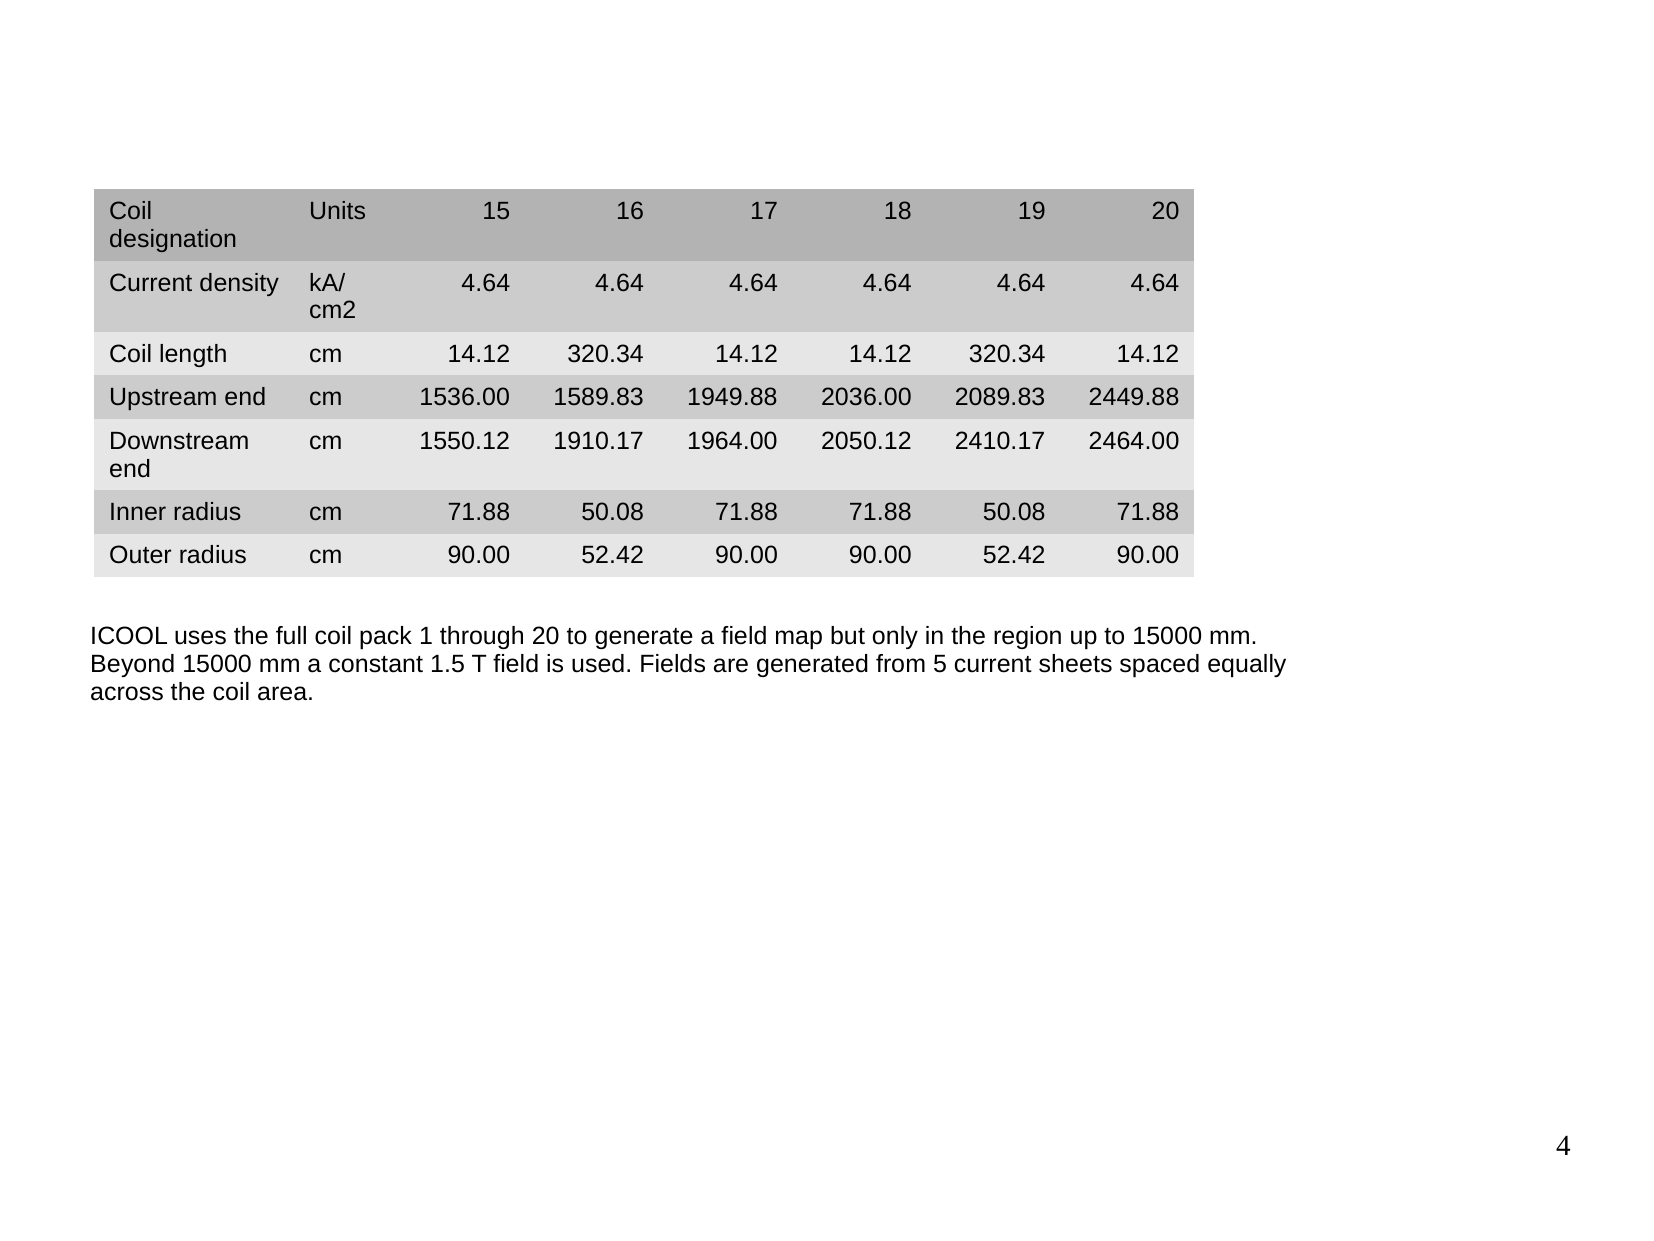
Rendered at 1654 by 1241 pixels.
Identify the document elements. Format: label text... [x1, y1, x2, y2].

table_header Units [294, 189, 391, 261]
table_cell 52.42 [927, 534, 1061, 577]
table_cell 2449.88 [1061, 375, 1194, 419]
table_cell 1964.00 [659, 419, 793, 490]
table_cell 320.34 [525, 332, 659, 375]
table_cell 1536.00 [391, 375, 525, 419]
table_cell 2464.00 [1061, 419, 1194, 490]
table_cell 52.42 [525, 534, 659, 577]
table_cell Downstream end [94, 419, 294, 490]
table_cell 320.34 [927, 332, 1061, 375]
table_header 15 [391, 189, 525, 261]
table_cell 1550.12 [391, 419, 525, 490]
table_cell Upstream end [94, 375, 294, 419]
table_cell Outer radius [94, 534, 294, 577]
table_header 20 [1061, 189, 1194, 261]
table_cell 14.12 [391, 332, 525, 375]
table_cell 90.00 [1061, 534, 1194, 577]
table_cell 2036.00 [793, 375, 927, 419]
table_cell 2089.83 [927, 375, 1061, 419]
table_cell 1589.83 [525, 375, 659, 419]
table_cell 14.12 [1061, 332, 1194, 375]
table_cell 4.64 [927, 261, 1061, 332]
table_cell Inner radius [94, 490, 294, 534]
table_cell 1910.17 [525, 419, 659, 490]
table_cell 90.00 [659, 534, 793, 577]
table_cell 90.00 [391, 534, 525, 577]
table_cell 71.88 [1061, 490, 1194, 534]
text_box ICOOL uses the full coil pack 1 through 20 to generate a field map but only in the region up to 15000 mm. Beyond 15000 mm a constant 1.5 T field is used. Fields are generated from 5 current sheets spaced equally across the coil area. [75, 614, 1305, 713]
table_cell kA/cm2 [294, 261, 391, 332]
table_header 19 [927, 189, 1061, 261]
table_cell cm [294, 534, 391, 577]
table_header 18 [793, 189, 927, 261]
table_cell cm [294, 419, 391, 490]
table_header Coil designation [94, 189, 294, 261]
table_cell Coil length [94, 332, 294, 375]
table_cell cm [294, 332, 391, 375]
table_cell 71.88 [793, 490, 927, 534]
table_header 17 [659, 189, 793, 261]
table_cell 4.64 [659, 261, 793, 332]
table_cell 2410.17 [927, 419, 1061, 490]
table_cell 71.88 [391, 490, 525, 534]
table_cell 4.64 [793, 261, 927, 332]
table_cell 50.08 [927, 490, 1061, 534]
table_cell 2050.12 [793, 419, 927, 490]
table_cell cm [294, 375, 391, 419]
table_cell 4.64 [1061, 261, 1194, 332]
table_cell 14.12 [659, 332, 793, 375]
table_cell 14.12 [793, 332, 927, 375]
table_header 16 [525, 189, 659, 261]
table_cell 71.88 [659, 490, 793, 534]
table_cell 4.64 [391, 261, 525, 332]
table_cell 4.64 [525, 261, 659, 332]
table_cell 50.08 [525, 490, 659, 534]
table_cell 90.00 [793, 534, 927, 577]
table_cell cm [294, 490, 391, 534]
table_cell 1949.88 [659, 375, 793, 419]
table_cell Current density [94, 261, 294, 332]
